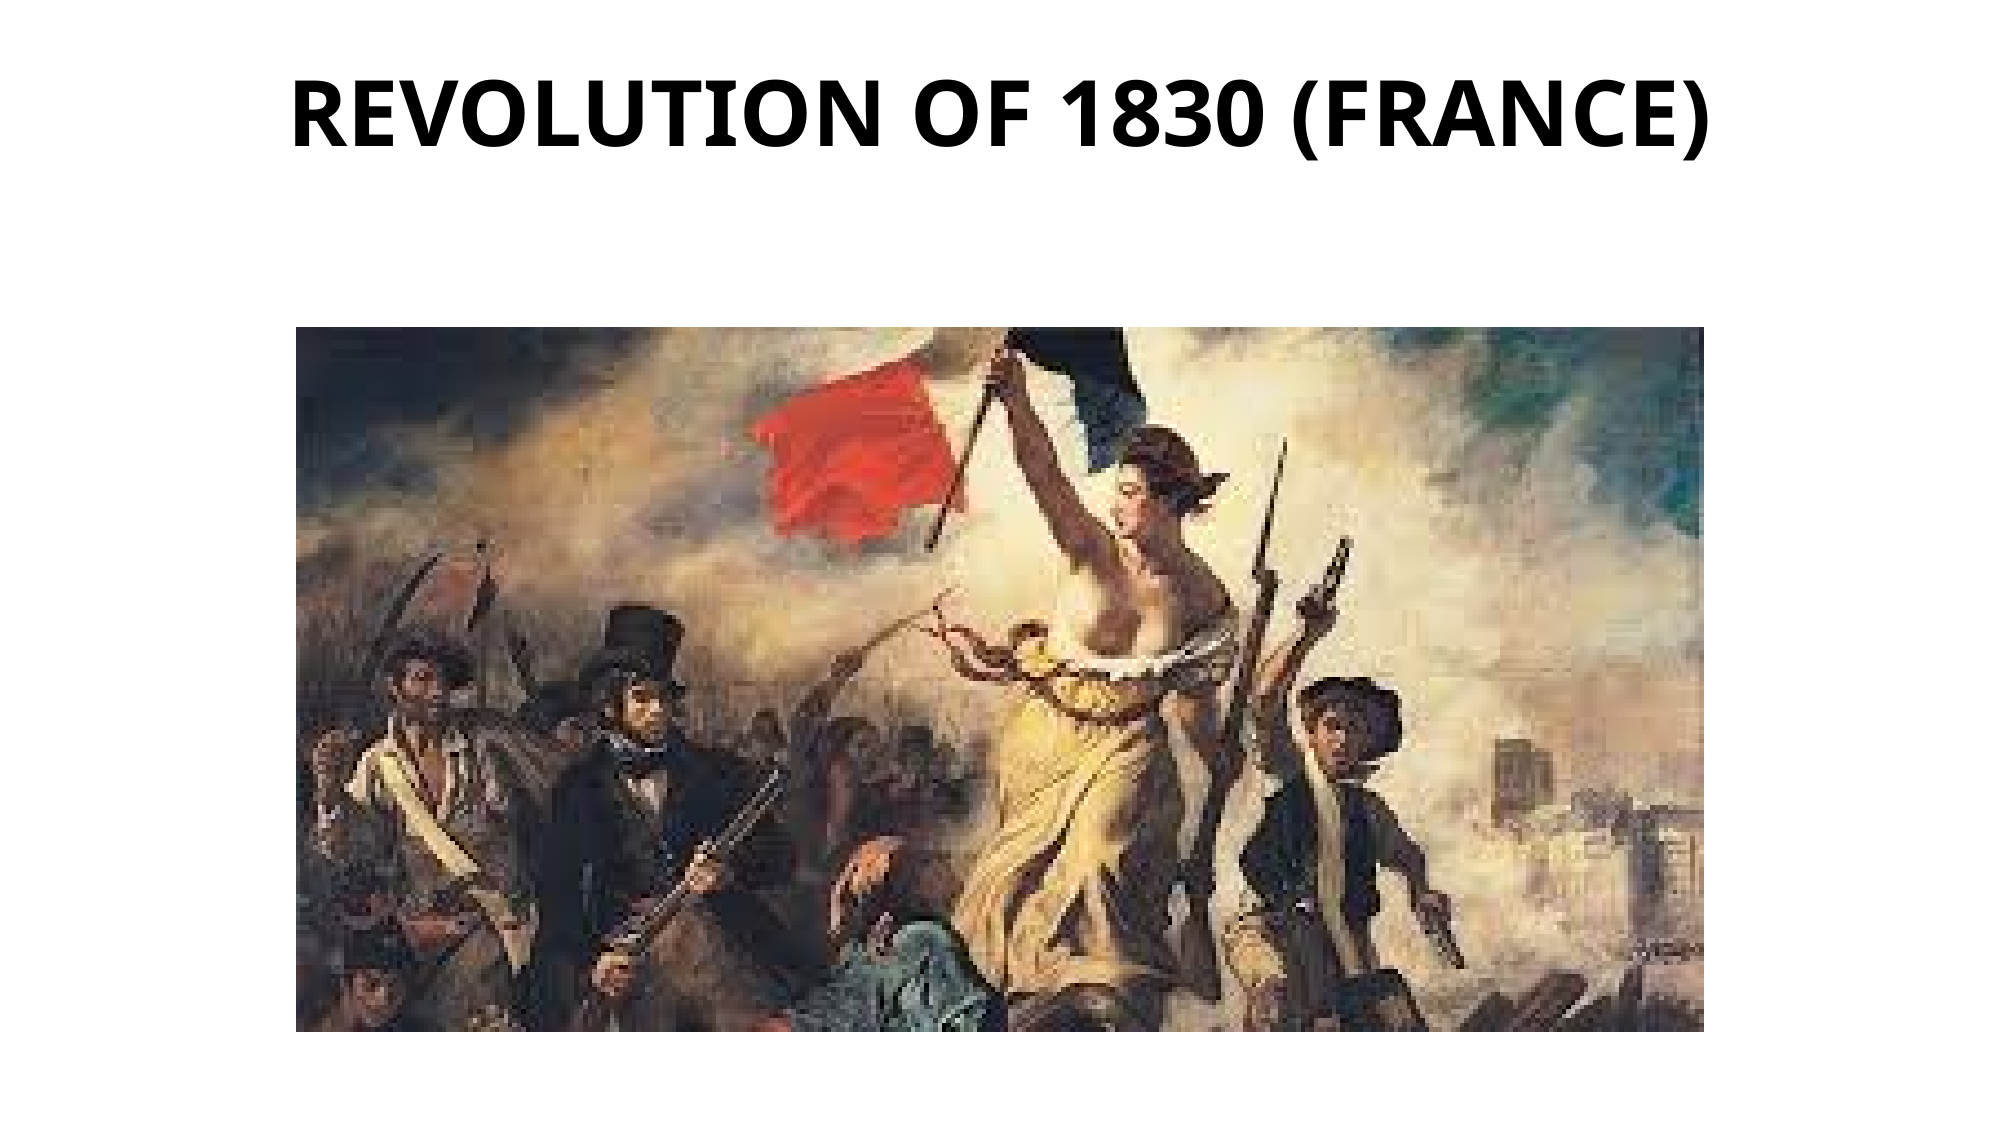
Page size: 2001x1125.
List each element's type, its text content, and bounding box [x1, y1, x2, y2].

picture [296, 327, 1704, 1032]
title REVOLUTION OF 1830 (FRANCE) [137, 59, 1863, 278]
